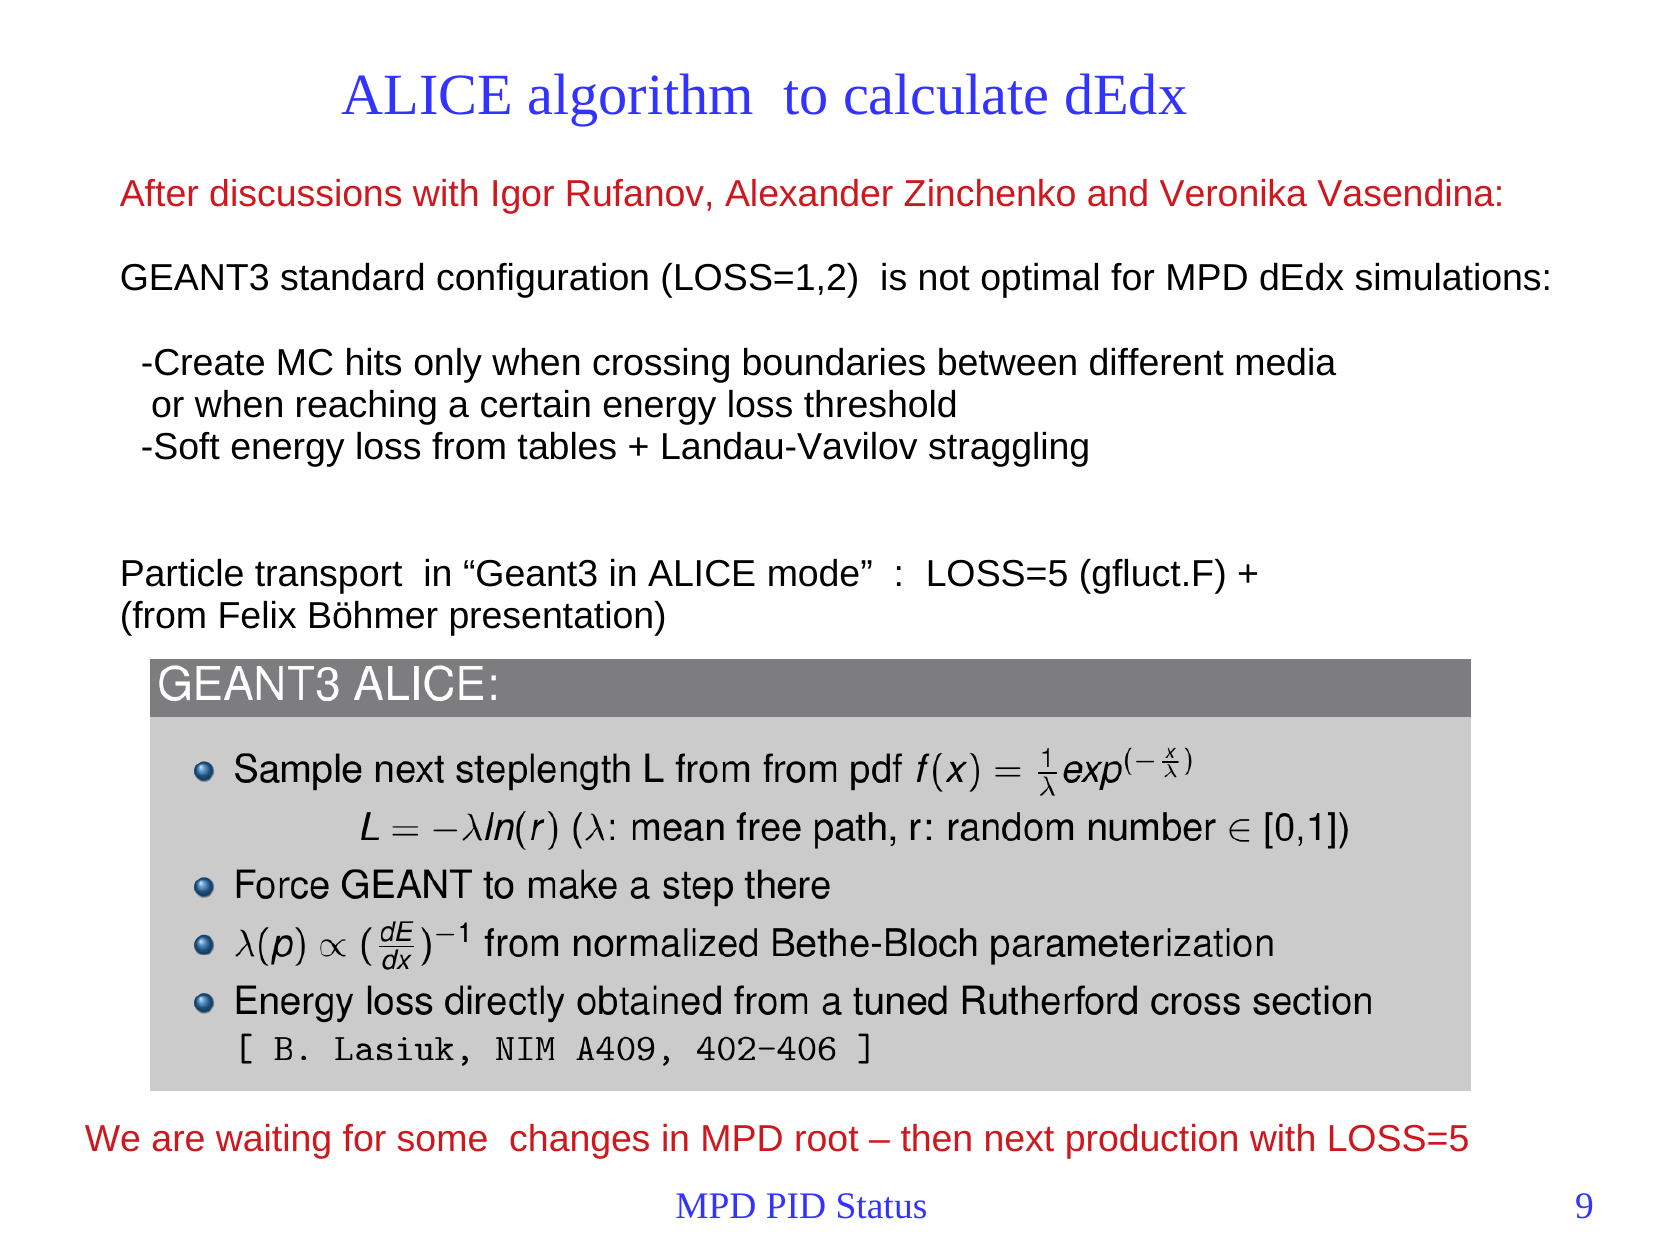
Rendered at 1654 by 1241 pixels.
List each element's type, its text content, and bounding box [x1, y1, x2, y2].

picture [150, 659, 1471, 1091]
text_box After discussions with Igor Rufanov, Alexander Zinchenko and Veronika Vasendina: GEANT3 standard configuration (LOSS=1,2) is not optimal for MPD dEdx simulations: -Create MC hits only when crossing boundaries between different media or when reaching a certain energy loss threshold -Soft energy loss from tables + Landau-Vavilov straggling Particle transport in “Geant3 in ALICE mode” : LOSS=5 (gfluct.F) + (from Felix Böhmer presentation) [105, 165, 1621, 890]
text_box We are waiting for some changes in MPD root – then next production with LOSS=5 [70, 1110, 1486, 1168]
title ALICE algorithm to calculate dEdx [14, 10, 1516, 181]
